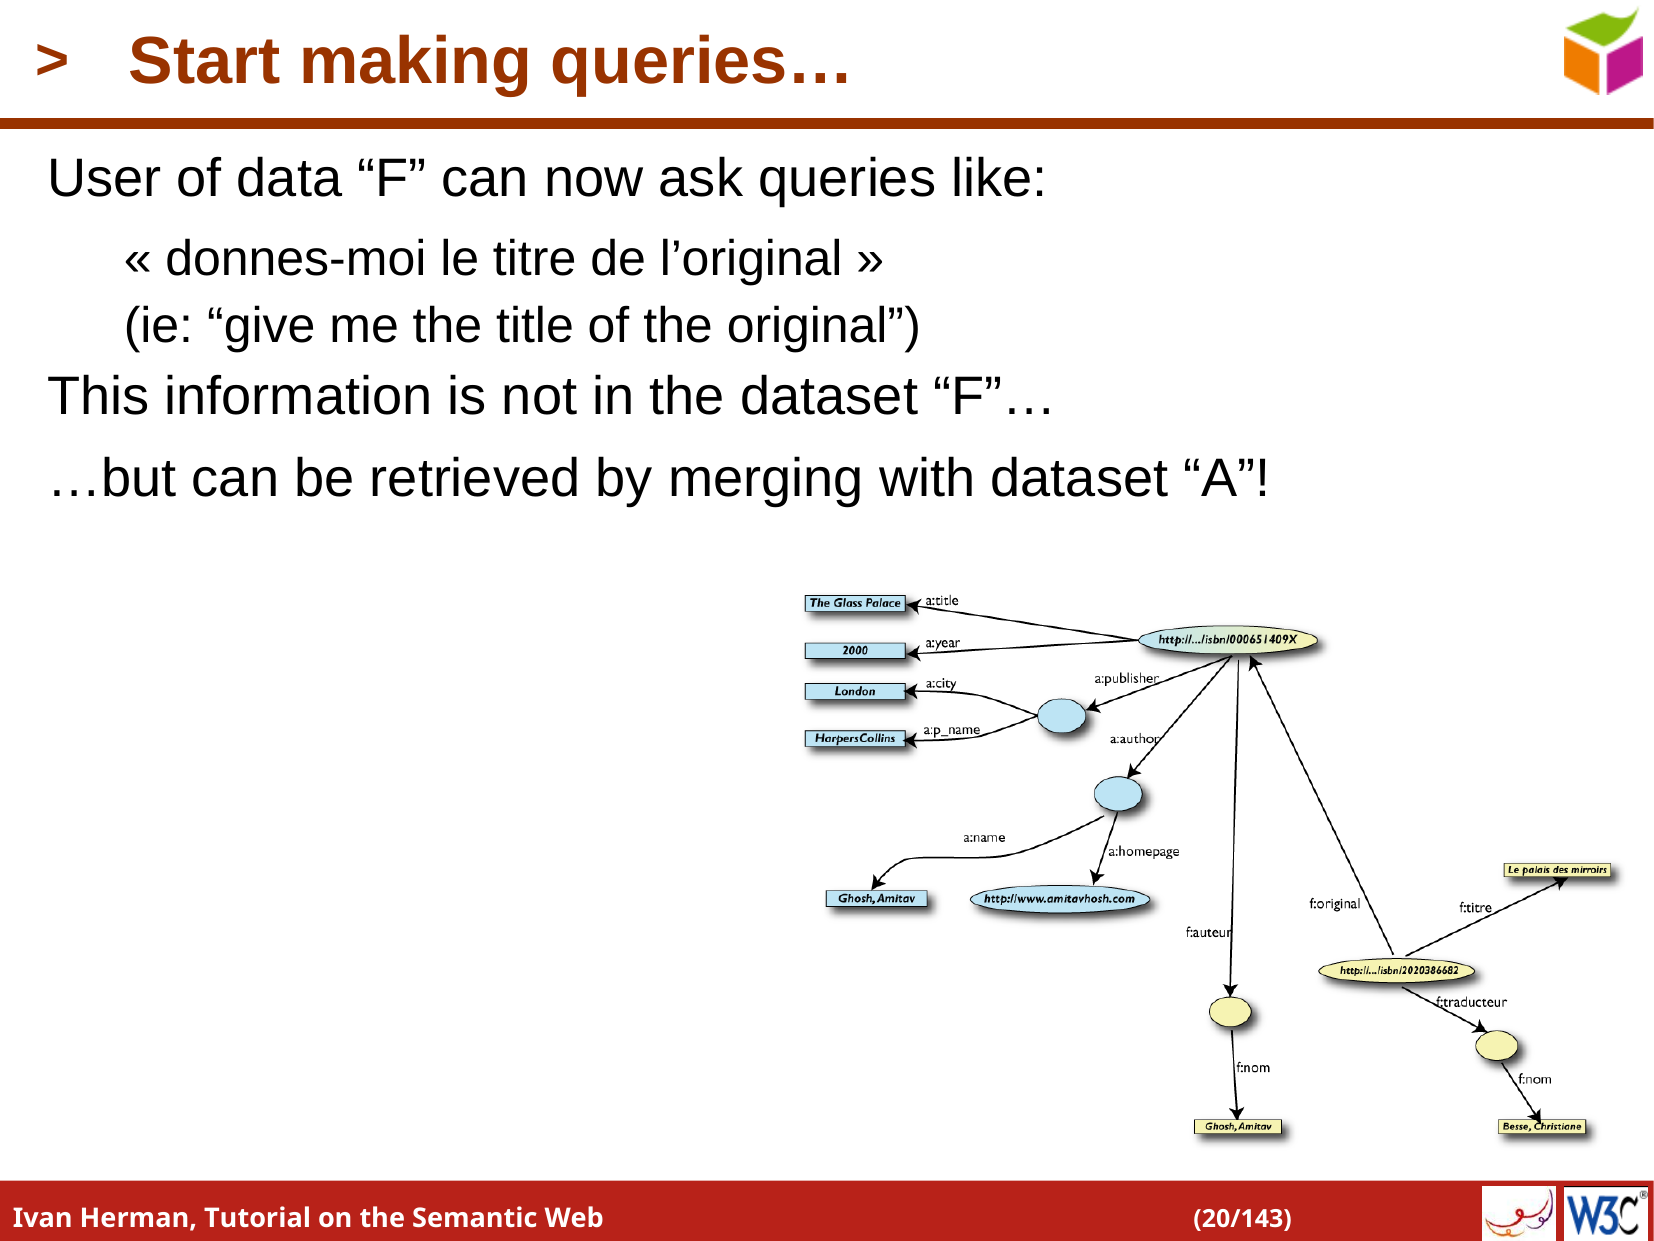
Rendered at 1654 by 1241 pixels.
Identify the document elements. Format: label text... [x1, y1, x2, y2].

title Start making queries… [93, 0, 1493, 119]
picture [1482, 1186, 1556, 1241]
picture [1564, 1186, 1648, 1241]
list User of data “F” can now ask queries like: « donnes-moi le titre de l’original » (ie: “give me the title of the original”) This information is not in the dataset “F”… …but can be retrieved by merging with dataset “A”! [29, 147, 1624, 621]
picture [797, 588, 1629, 1152]
picture [1564, 5, 1643, 95]
